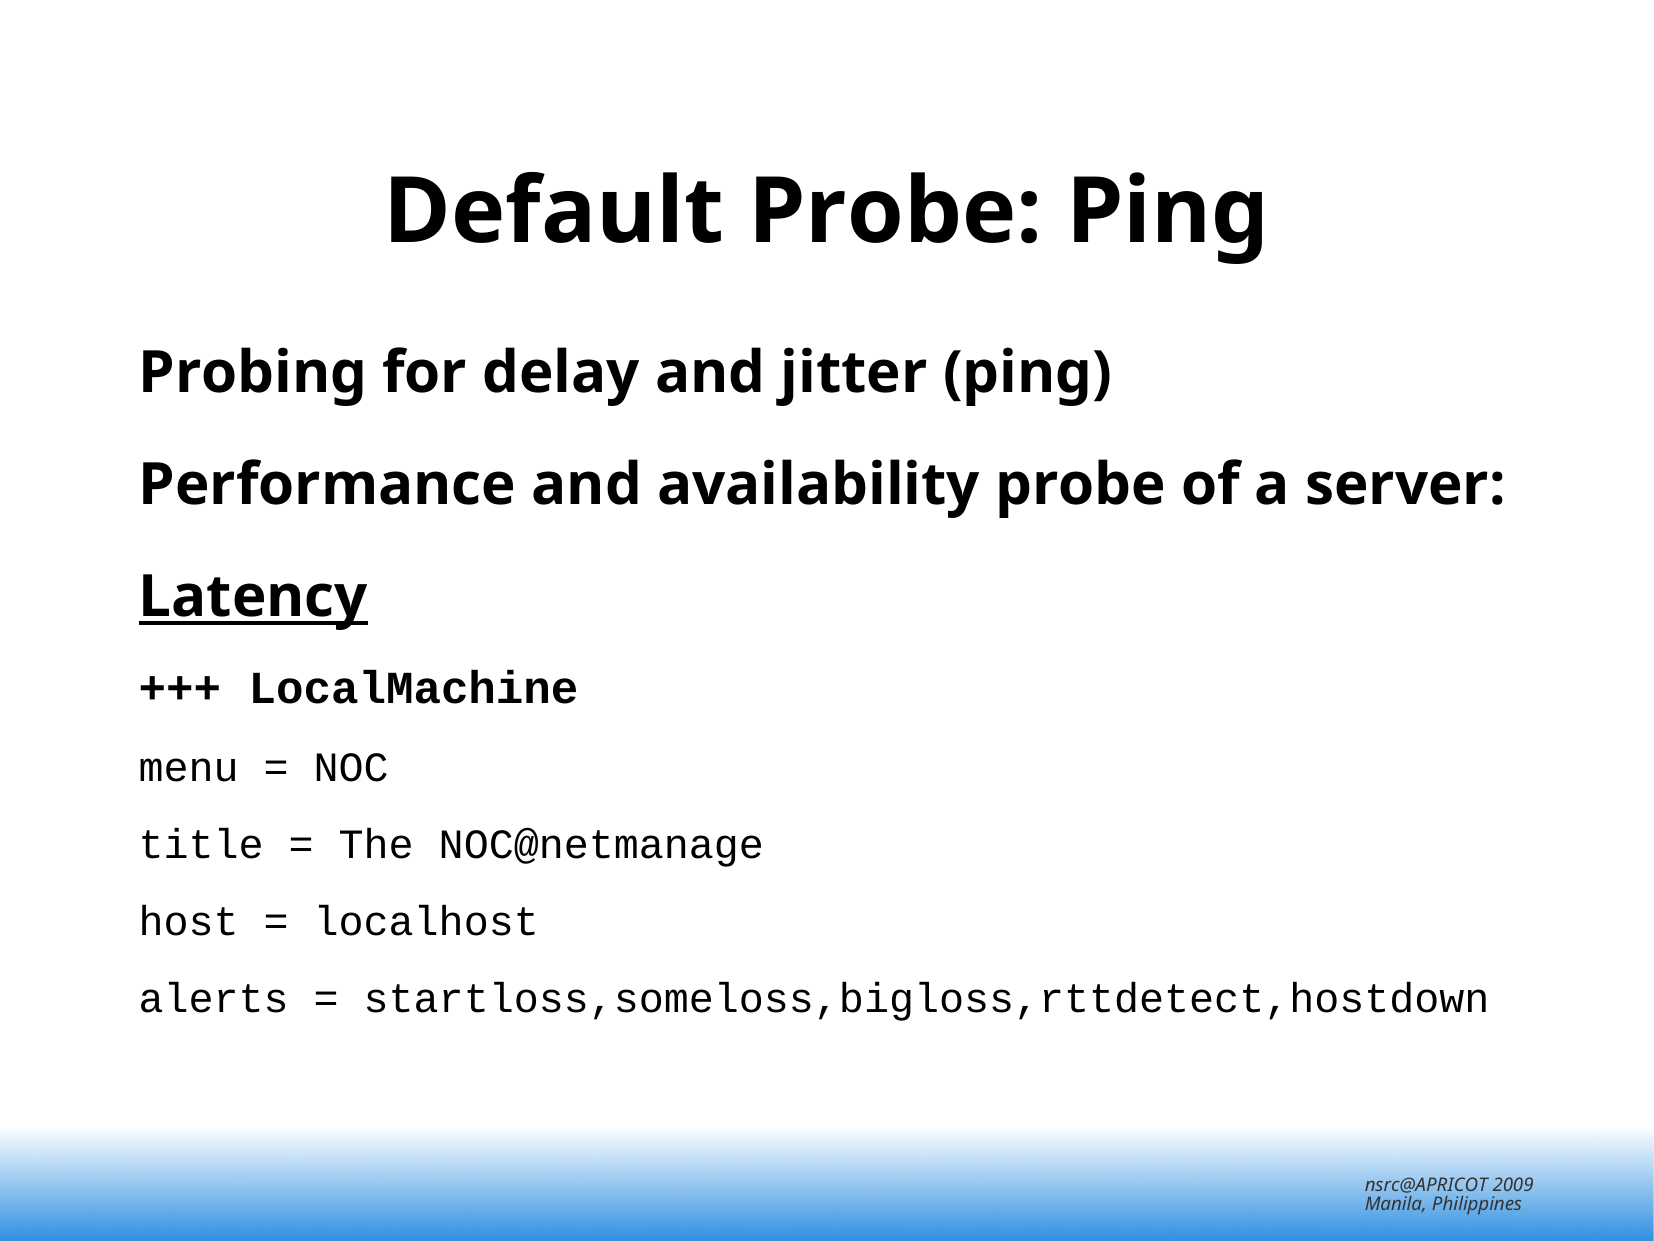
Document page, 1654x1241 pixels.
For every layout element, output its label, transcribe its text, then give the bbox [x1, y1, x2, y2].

list Probing for delay and jitter (ping)‏ Performance and availability probe of a server: Latency +++ LocalMachine menu = NOC title = The NOC@netmanage host = localhost alerts = startloss,someloss,bigloss,rttdetect,hostdown [121, 327, 1559, 1117]
picture [0, 1124, 1654, 1241]
title Default Probe: Ping [121, 102, 1534, 311]
